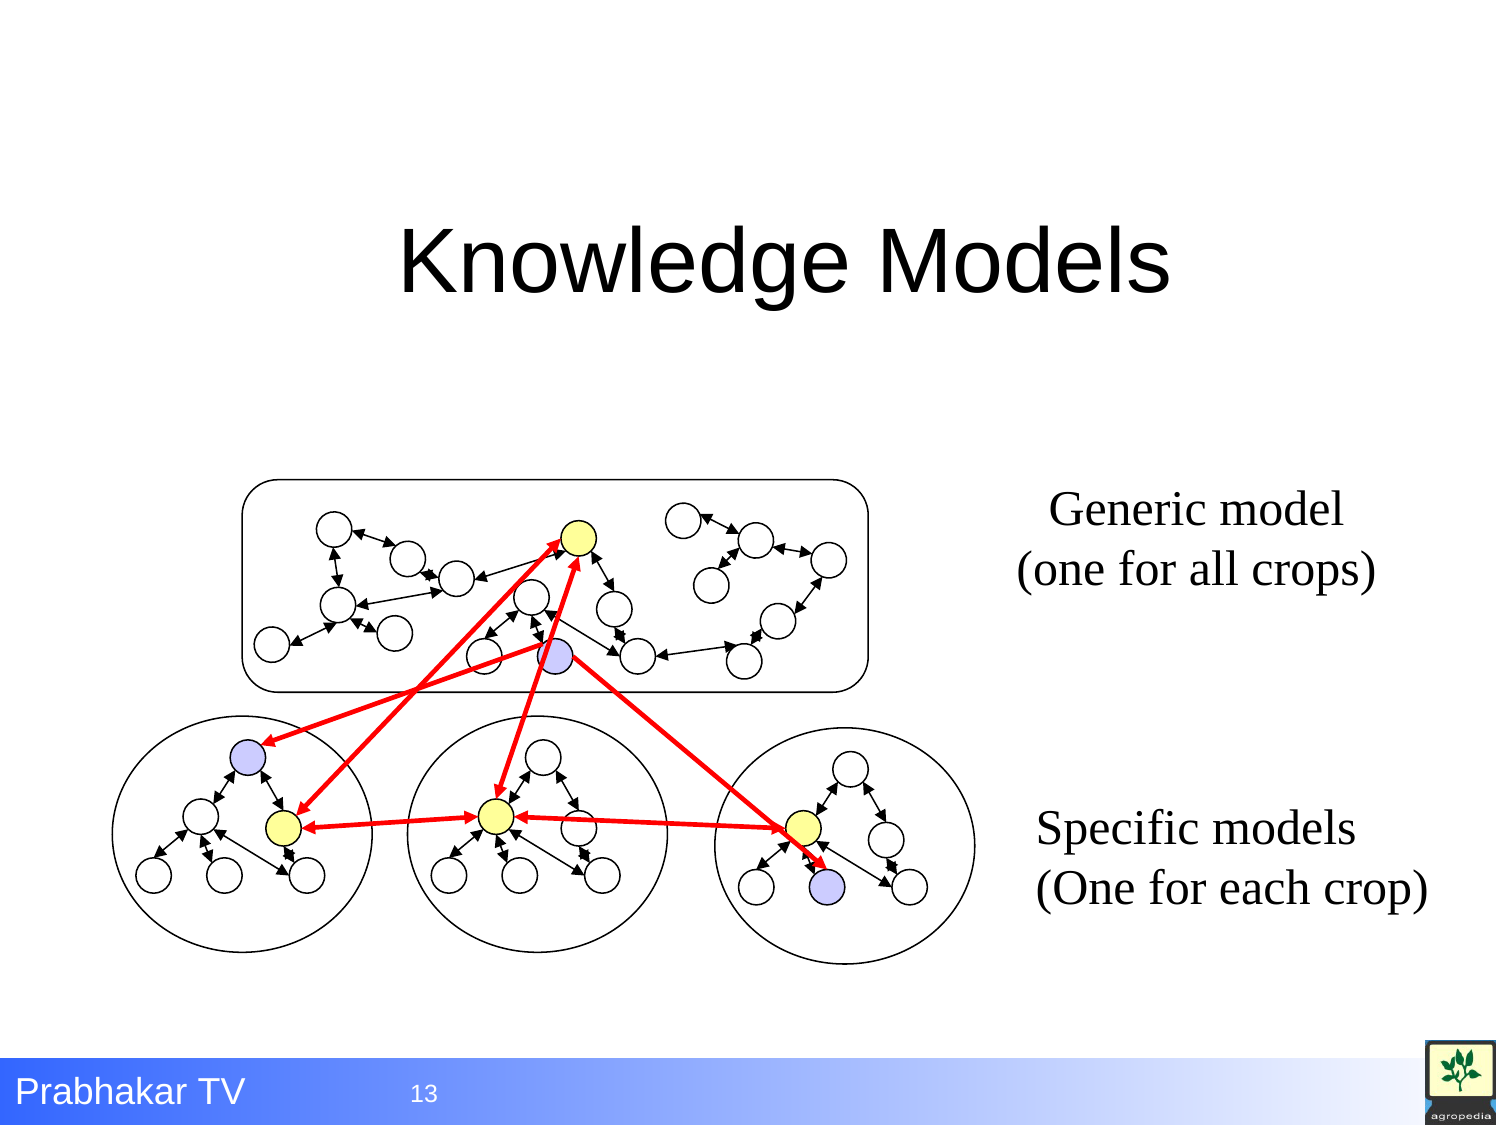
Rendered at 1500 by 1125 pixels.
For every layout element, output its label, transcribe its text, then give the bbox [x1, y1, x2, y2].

text_box [560, 520, 597, 557]
text_box [478, 799, 514, 835]
text_box [537, 640, 547, 664]
text_box [809, 869, 845, 905]
picture [1425, 1040, 1496, 1125]
title Knowledge Models [100, 148, 1471, 374]
text_box Specific models (One for each crop) [1020, 786, 1445, 923]
text_box [265, 810, 302, 847]
text_box [230, 739, 266, 776]
text_box [785, 810, 822, 846]
text_box Generic model (one for all crops) [1001, 467, 1392, 604]
text_box [543, 638, 573, 675]
